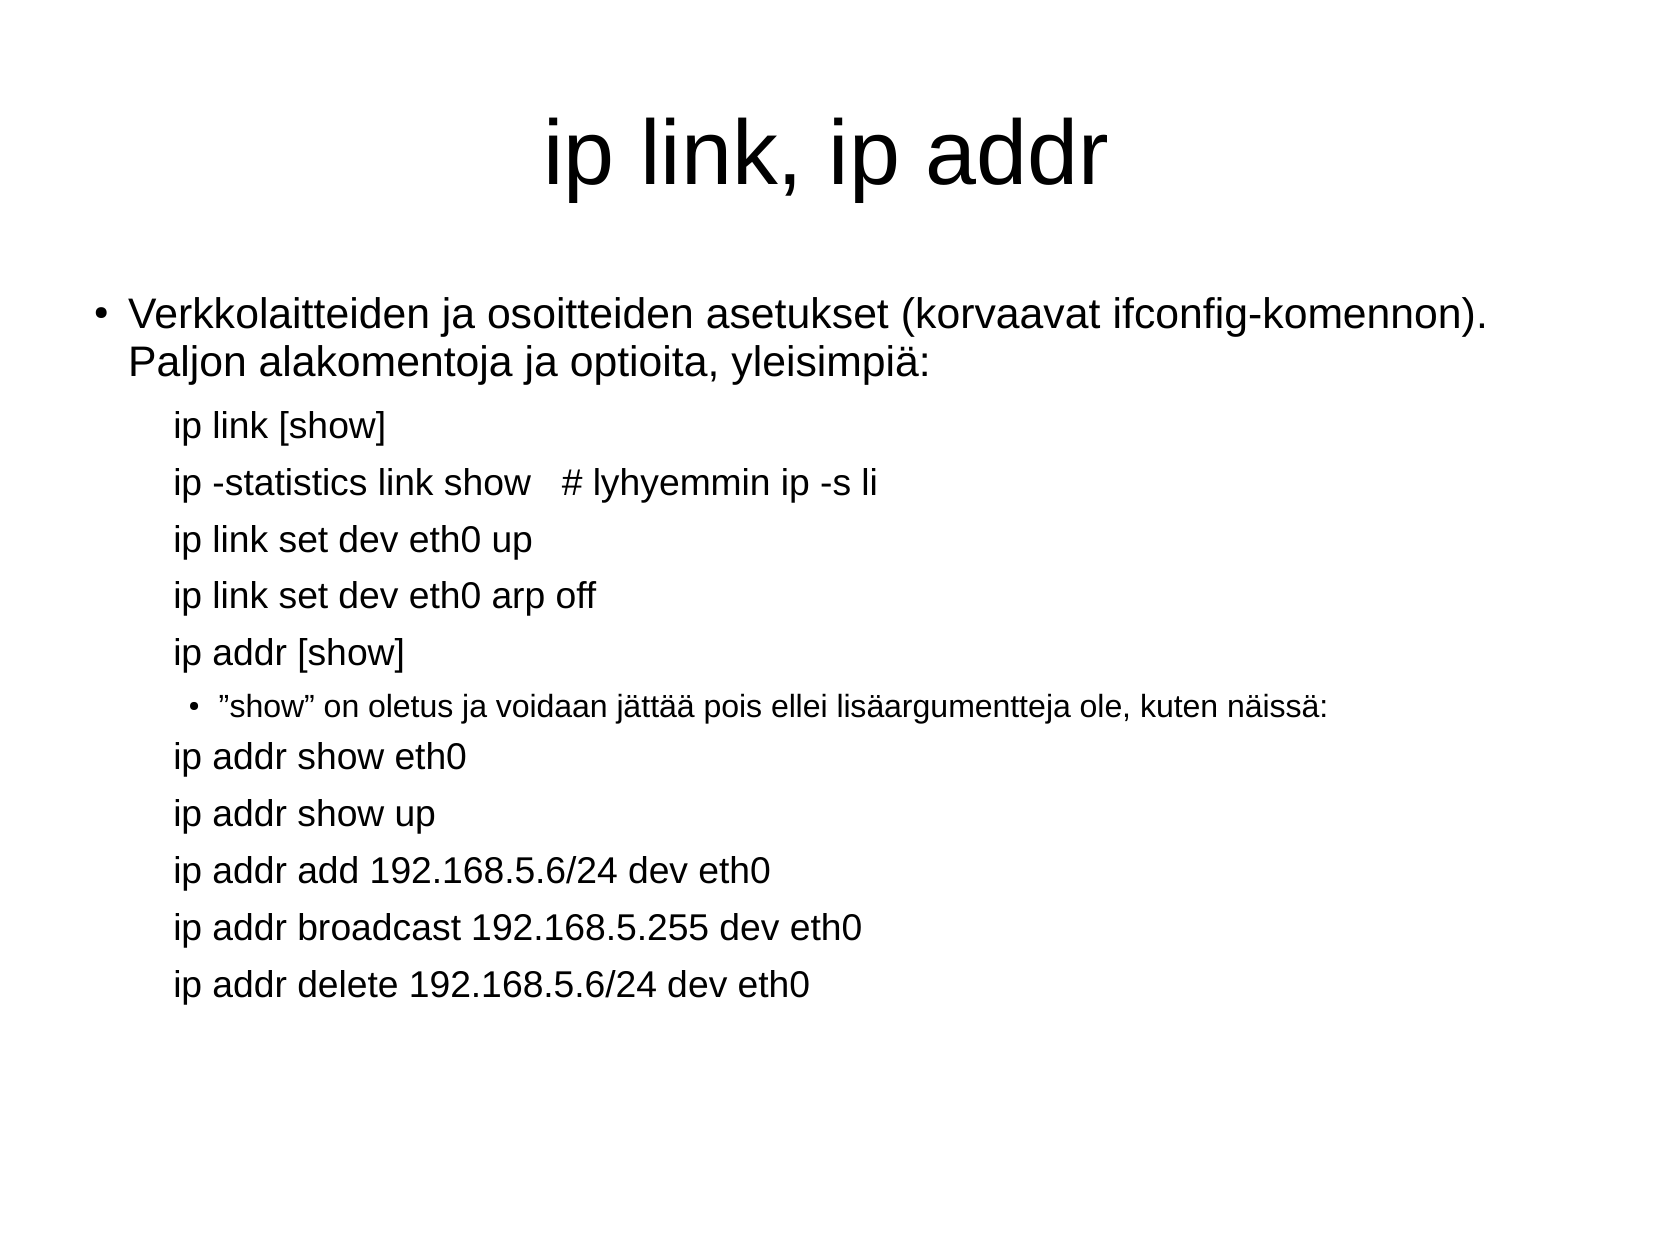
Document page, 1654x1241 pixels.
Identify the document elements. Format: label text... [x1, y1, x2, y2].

list Verkkolaitteiden ja osoitteiden asetukset (korvaavat ifconfig-komennon). Paljon alakomentoja ja optioita, yleisimpiä: ip link [show] ip -statistics link show # lyhyemmin ip -s li ip link set dev eth0 up ip link set dev eth0 arp off ip addr [show] ”show” on oletus ja voidaan jättää pois ellei lisäargumentteja ole, kuten näissä: ip addr show eth0 ip addr show up ip addr add 192.168.5.6/24 dev eth0 ip addr broadcast 192.168.5.255 dev eth0 ip addr delete 192.168.5.6/24 dev eth0 [82, 290, 1571, 1010]
title ip link, ip addr [82, 49, 1571, 257]
